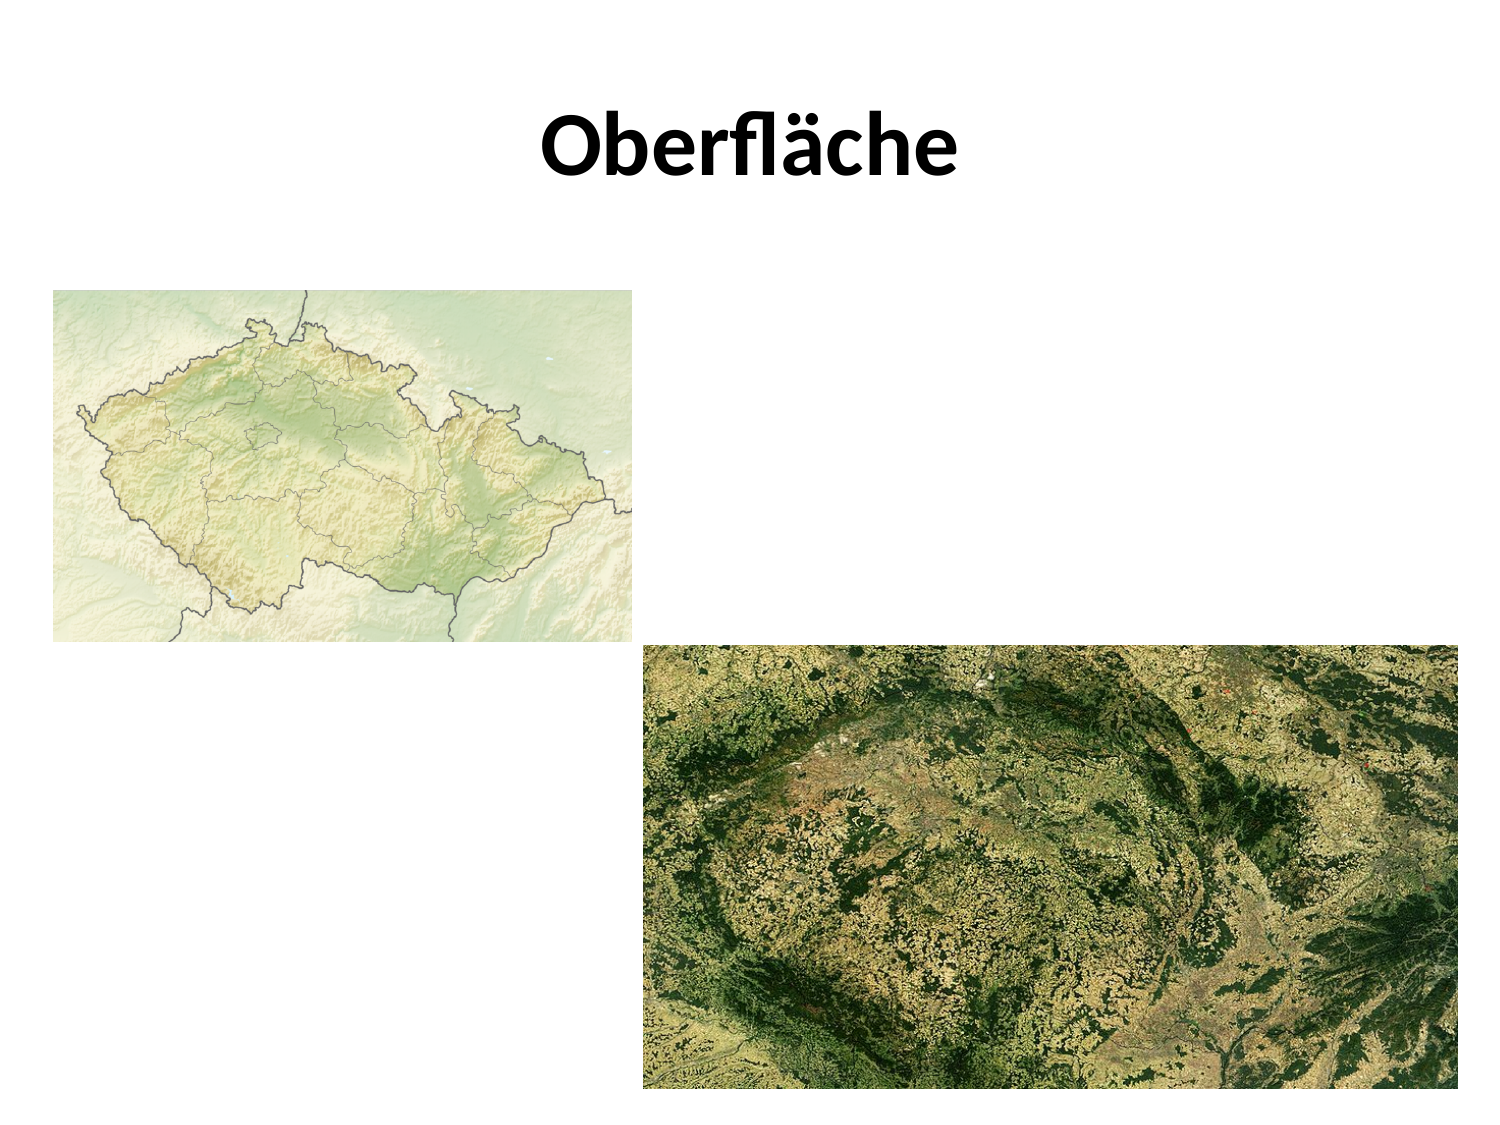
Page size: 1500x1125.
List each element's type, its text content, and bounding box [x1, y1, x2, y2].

picture [53, 290, 632, 642]
picture [643, 645, 1458, 1090]
title Oberfläche [75, 45, 1426, 233]
